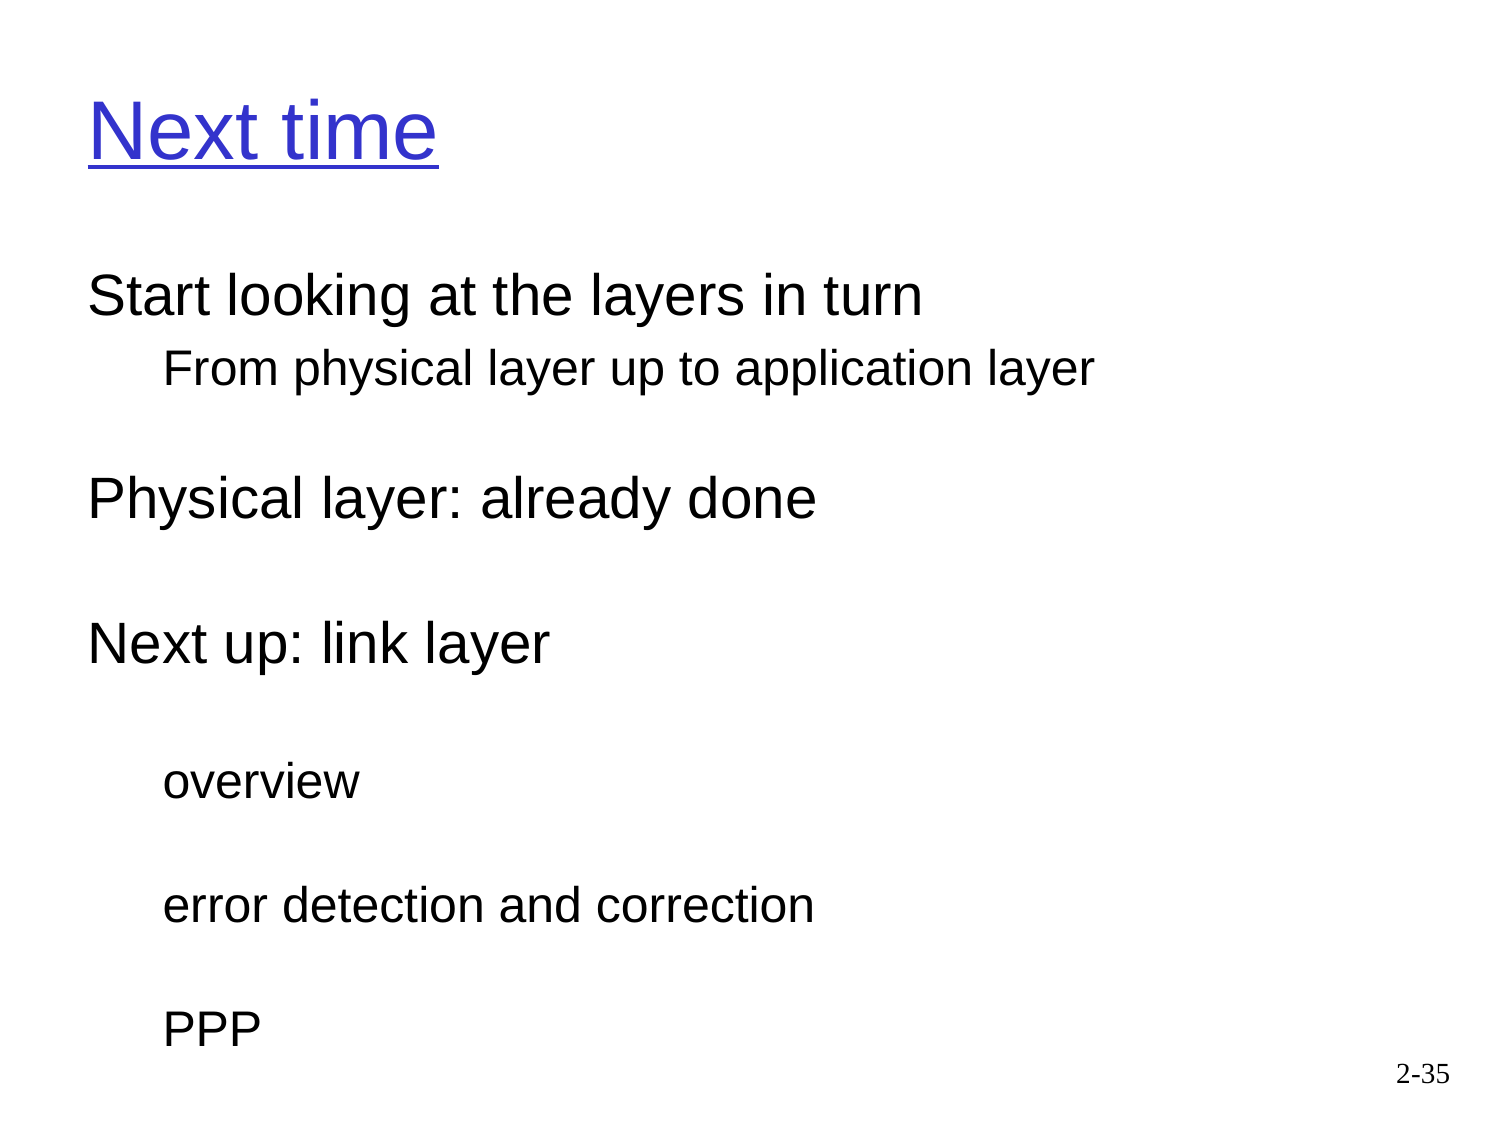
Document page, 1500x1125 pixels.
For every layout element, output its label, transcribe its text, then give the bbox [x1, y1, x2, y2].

list Start looking at the layers in turn From physical layer up to application layer Physical layer: already done Next up: link layer overview error detection and correction PPP [87, 262, 1436, 1057]
title Next time [87, 23, 1363, 239]
